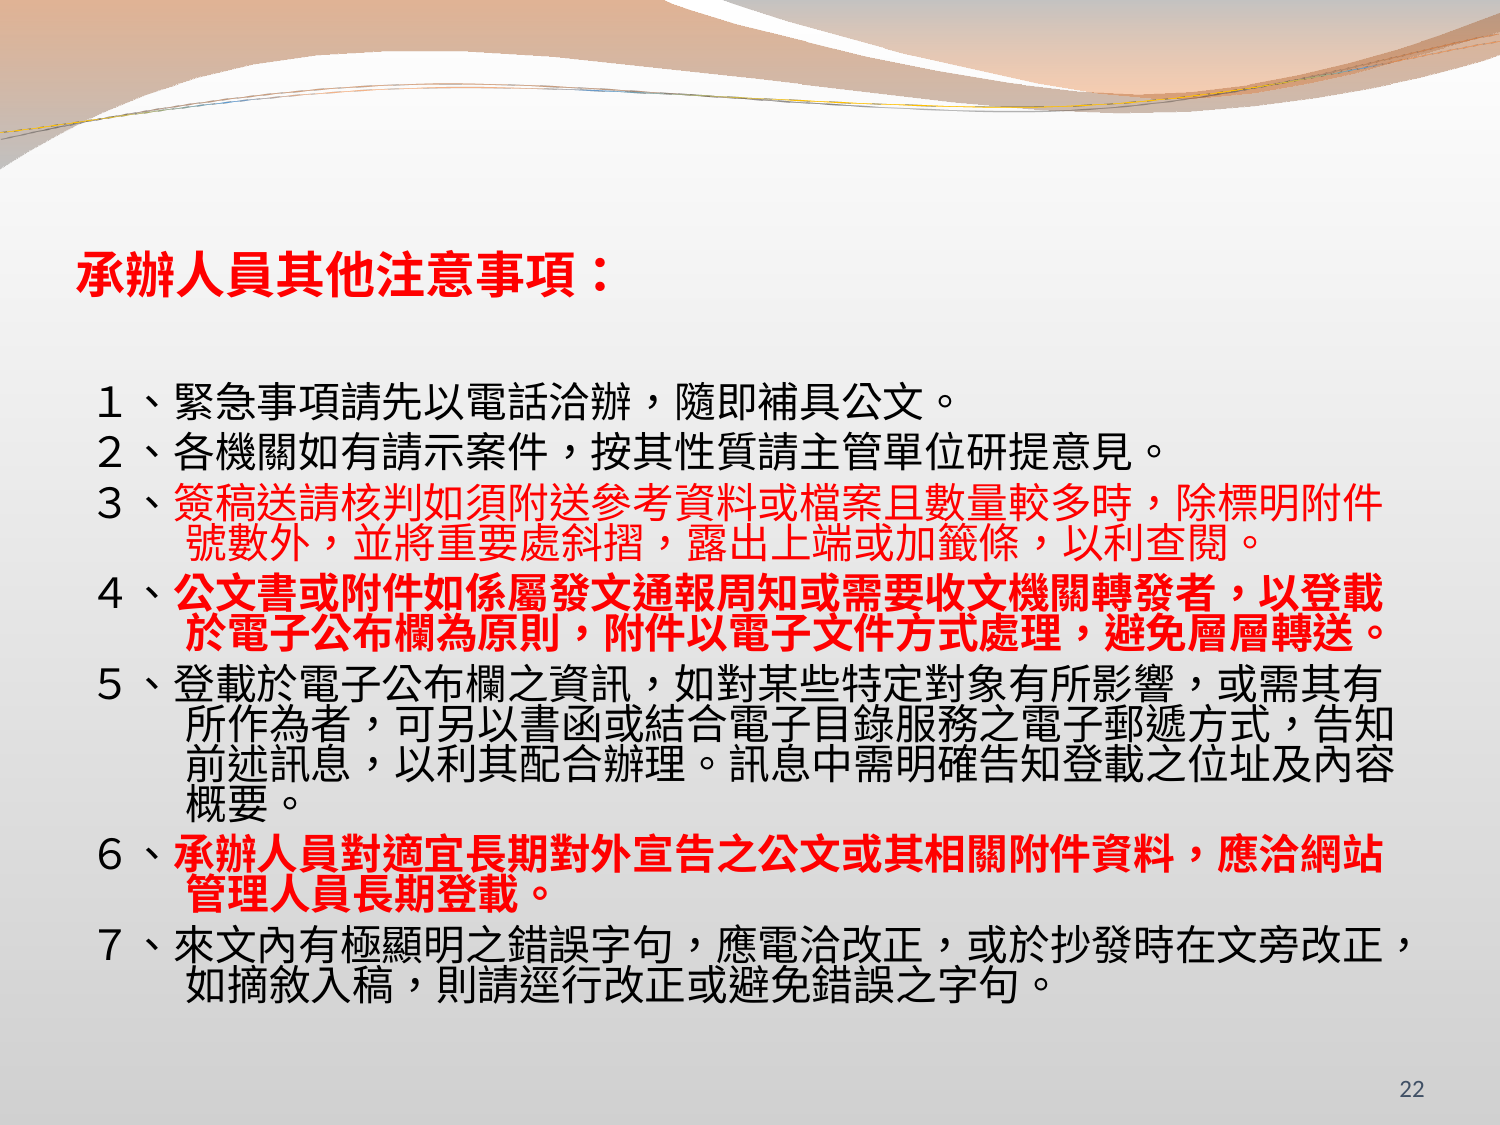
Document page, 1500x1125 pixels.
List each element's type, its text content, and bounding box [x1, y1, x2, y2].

list １、緊急事項請先以電話洽辦，隨即補具公文。 ２、各機關如有請示案件，按其性質請主管單位研提意見。 ３、簽稿送請核判如須附送參考資料或檔案且數量較多時，除標明附件 號數外，並將重要處斜摺，露出上端或加籤條，以利查閱。 ４、公文書或附件如係屬發文通報周知或需要收文機關轉發者，以登載 於電子公布欄為原則，附件以電子文件方式處理，避免層層轉送。 ５、登載於電子公布欄之資訊，如對某些特定對象有所影響，或需其有 所作為者，可另以書函或結合電子目錄服務之電子郵遞方式，告知 前述訊息，以利其配合辦理。訊息中需明確告知登載之位址及內容 概要。 ６、承辦人員對適宜長期對外宣告之公文或其相關附件資料，應洽網站 管理人員長期登載。 ７、來文內有極顯明之錯誤字句，應電洽改正，或於抄發時在文旁改正， 如摘敘入稿，則請逕行改正或避免錯誤之字句。 [75, 317, 1426, 1038]
picture [0, 33, 1500, 140]
title 承辦人員其他注意事項： [75, 115, 1426, 304]
text_box <編號> [1299, 1042, 1426, 1103]
